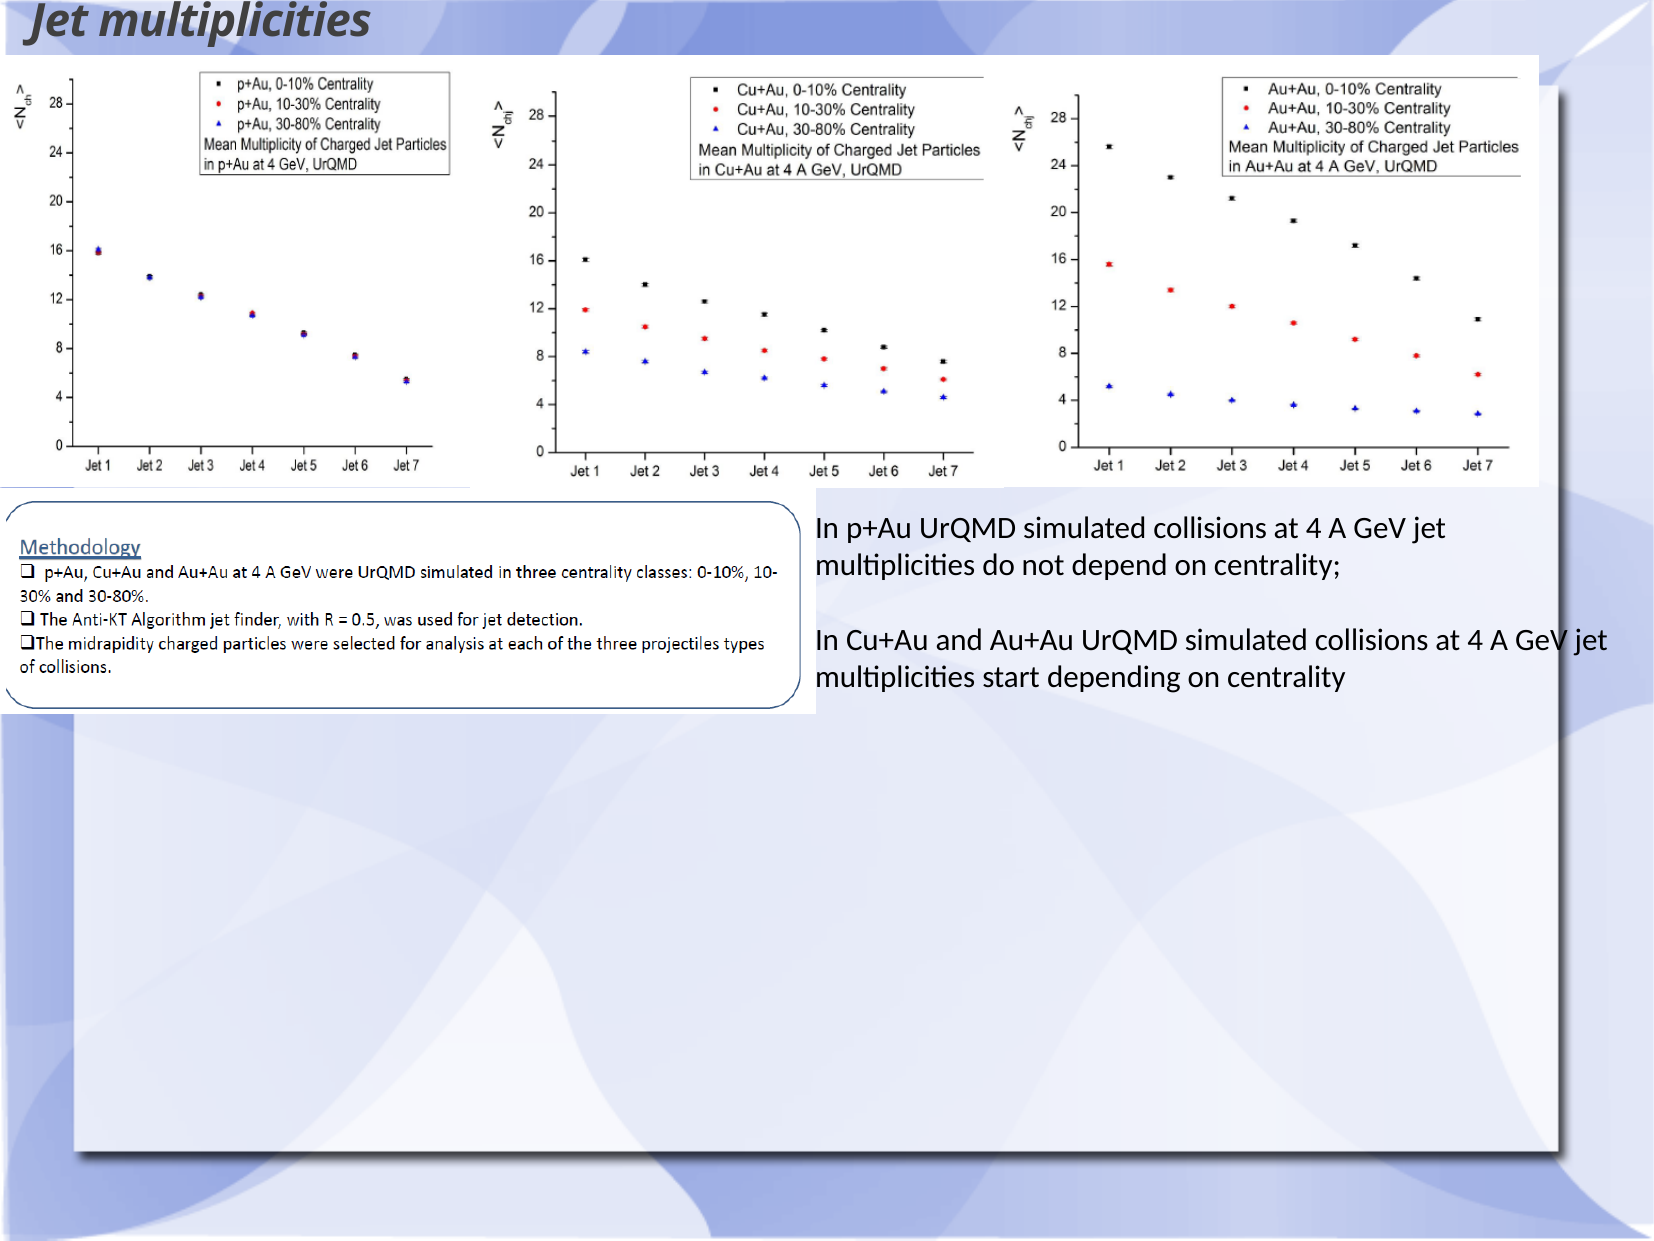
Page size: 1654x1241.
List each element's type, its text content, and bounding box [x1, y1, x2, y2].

text_box Jet multiplicities [15, 0, 801, 57]
text_box In p+Au UrQMD simulated collisions at 4 A GeV jet multiplicities do not depend on centrality; In Cu+Au and Au+Au UrQMD simulated collisions at 4 A GeV jet multiplicities start depending on centrality [800, 500, 1627, 701]
picture [0, 55, 1539, 715]
